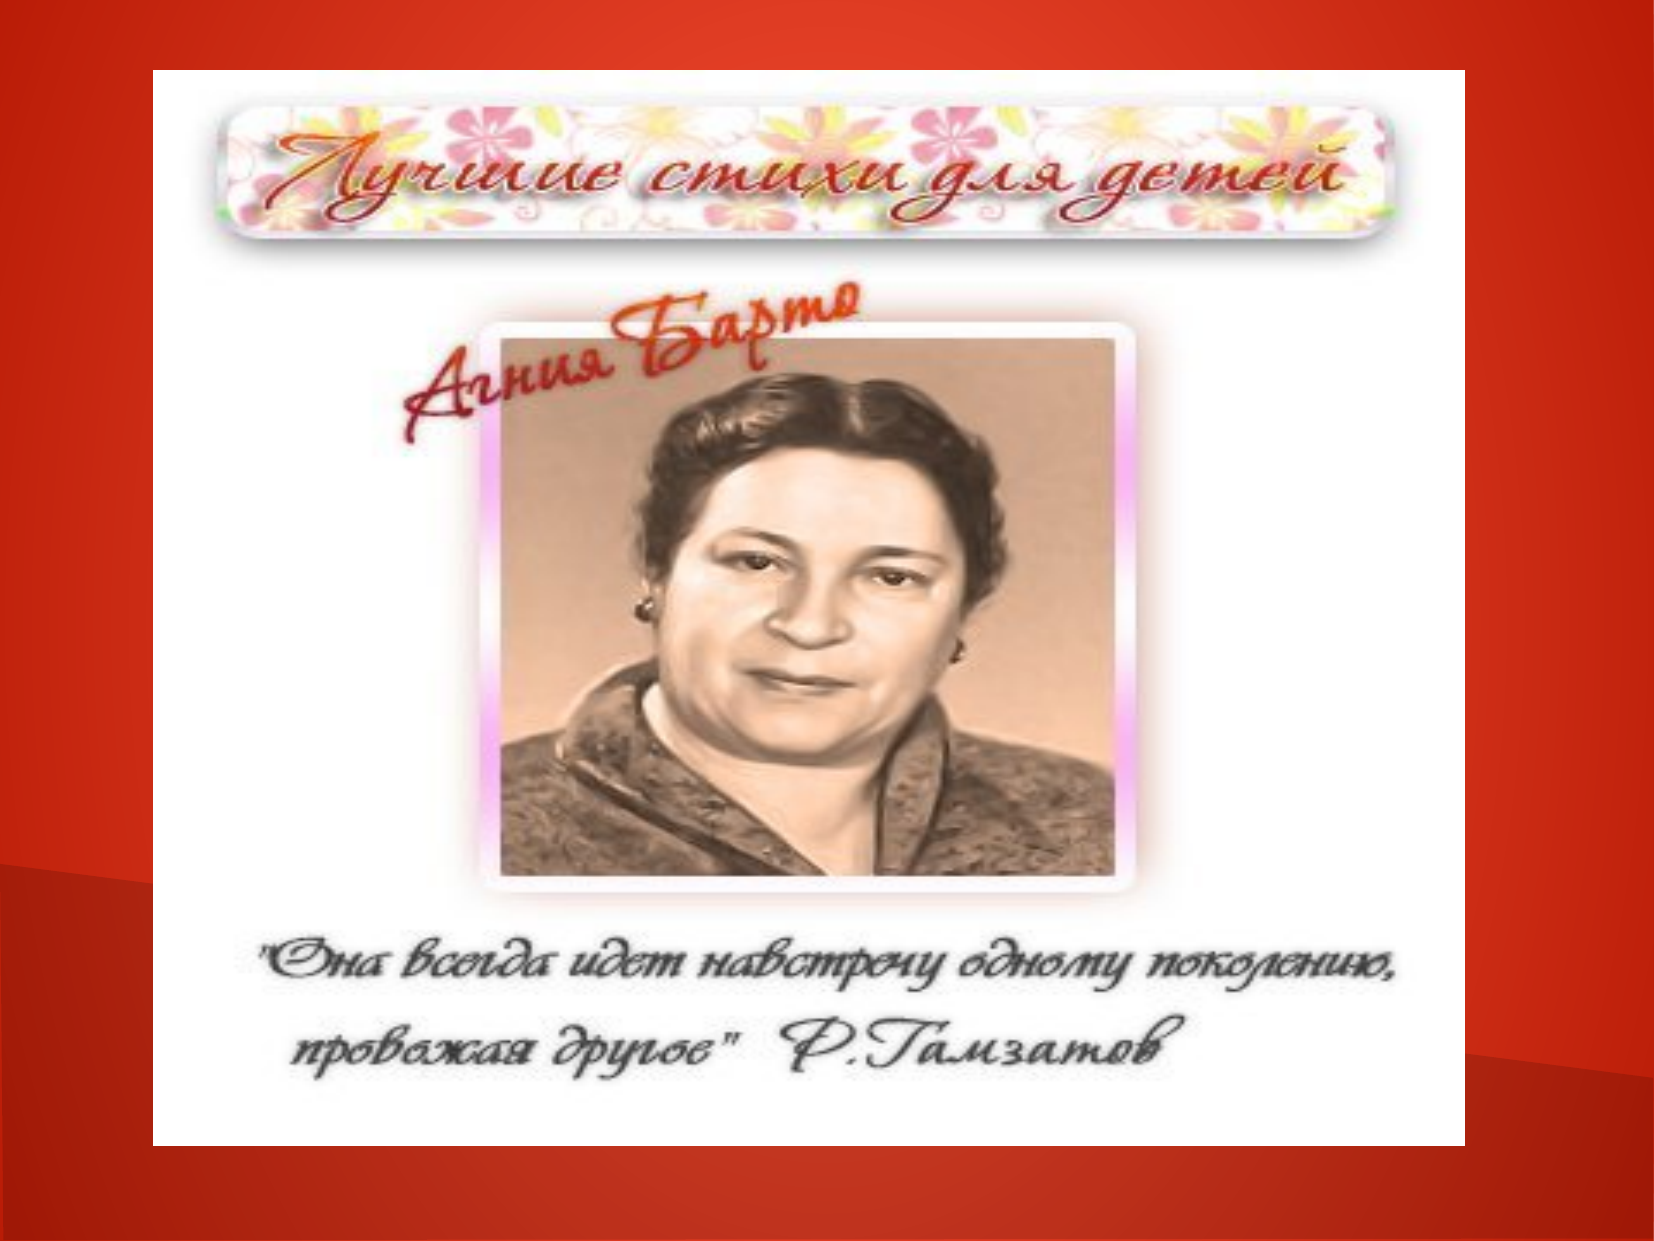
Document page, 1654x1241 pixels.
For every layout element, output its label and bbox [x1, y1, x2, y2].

picture [153, 70, 1465, 1146]
